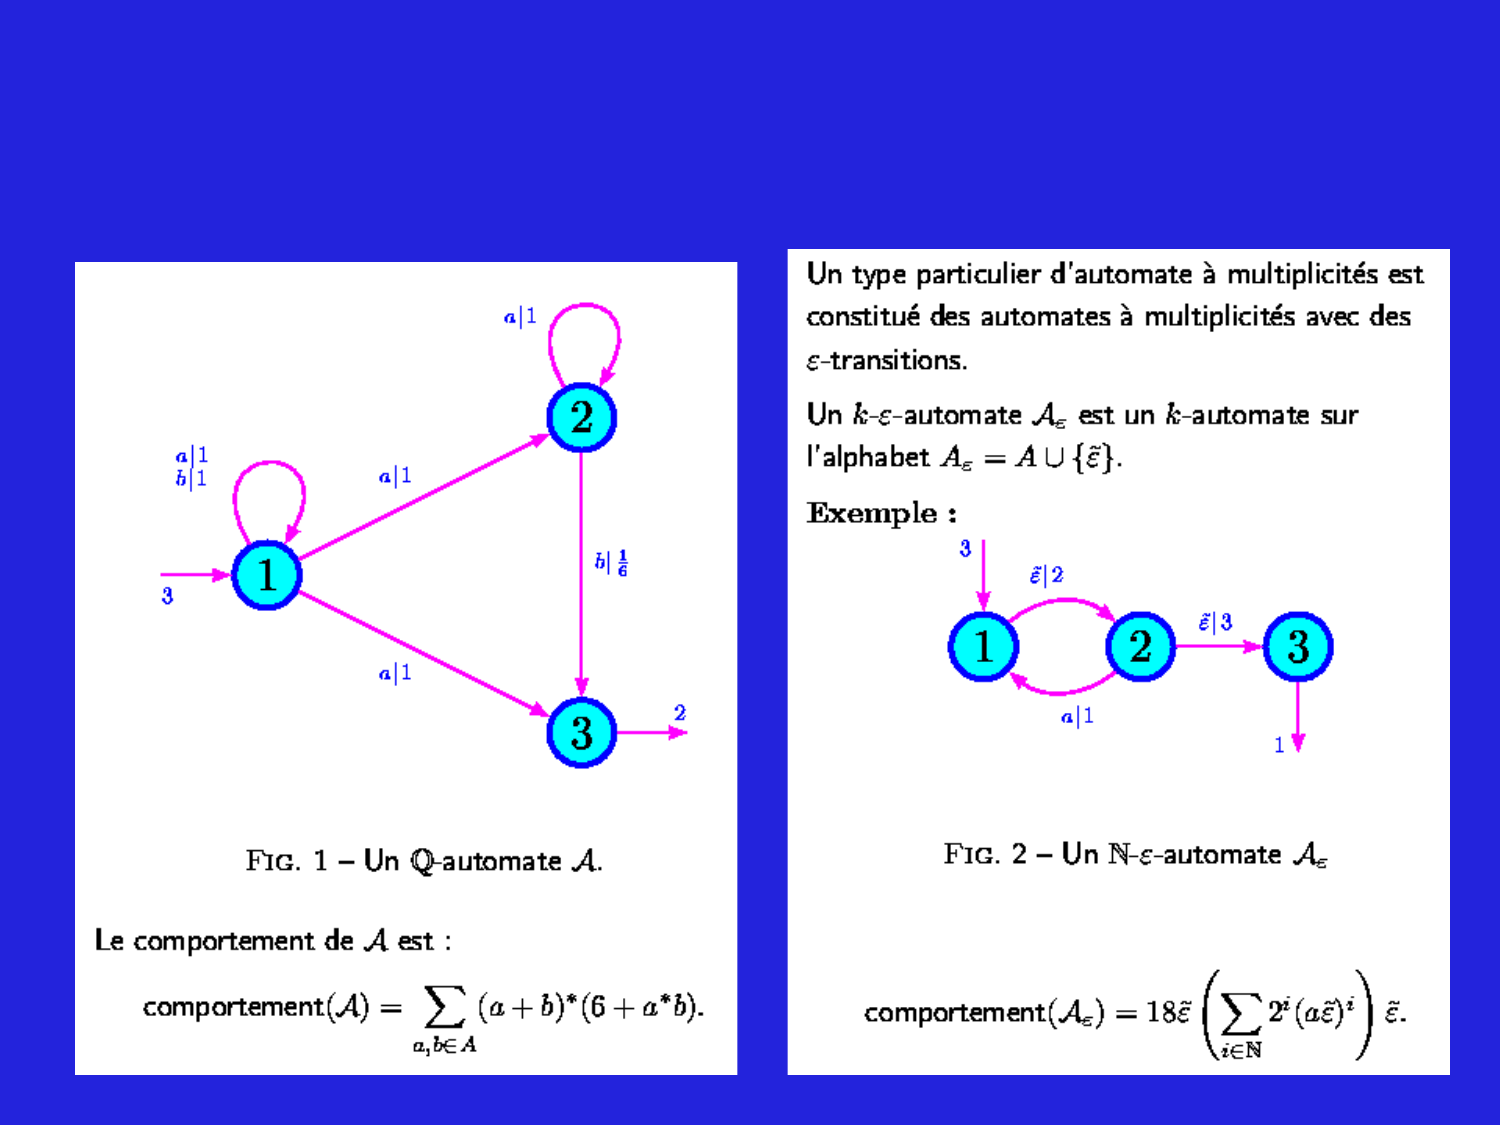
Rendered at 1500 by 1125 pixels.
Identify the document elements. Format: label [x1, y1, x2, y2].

picture [787, 249, 1450, 1075]
picture [75, 262, 738, 1075]
